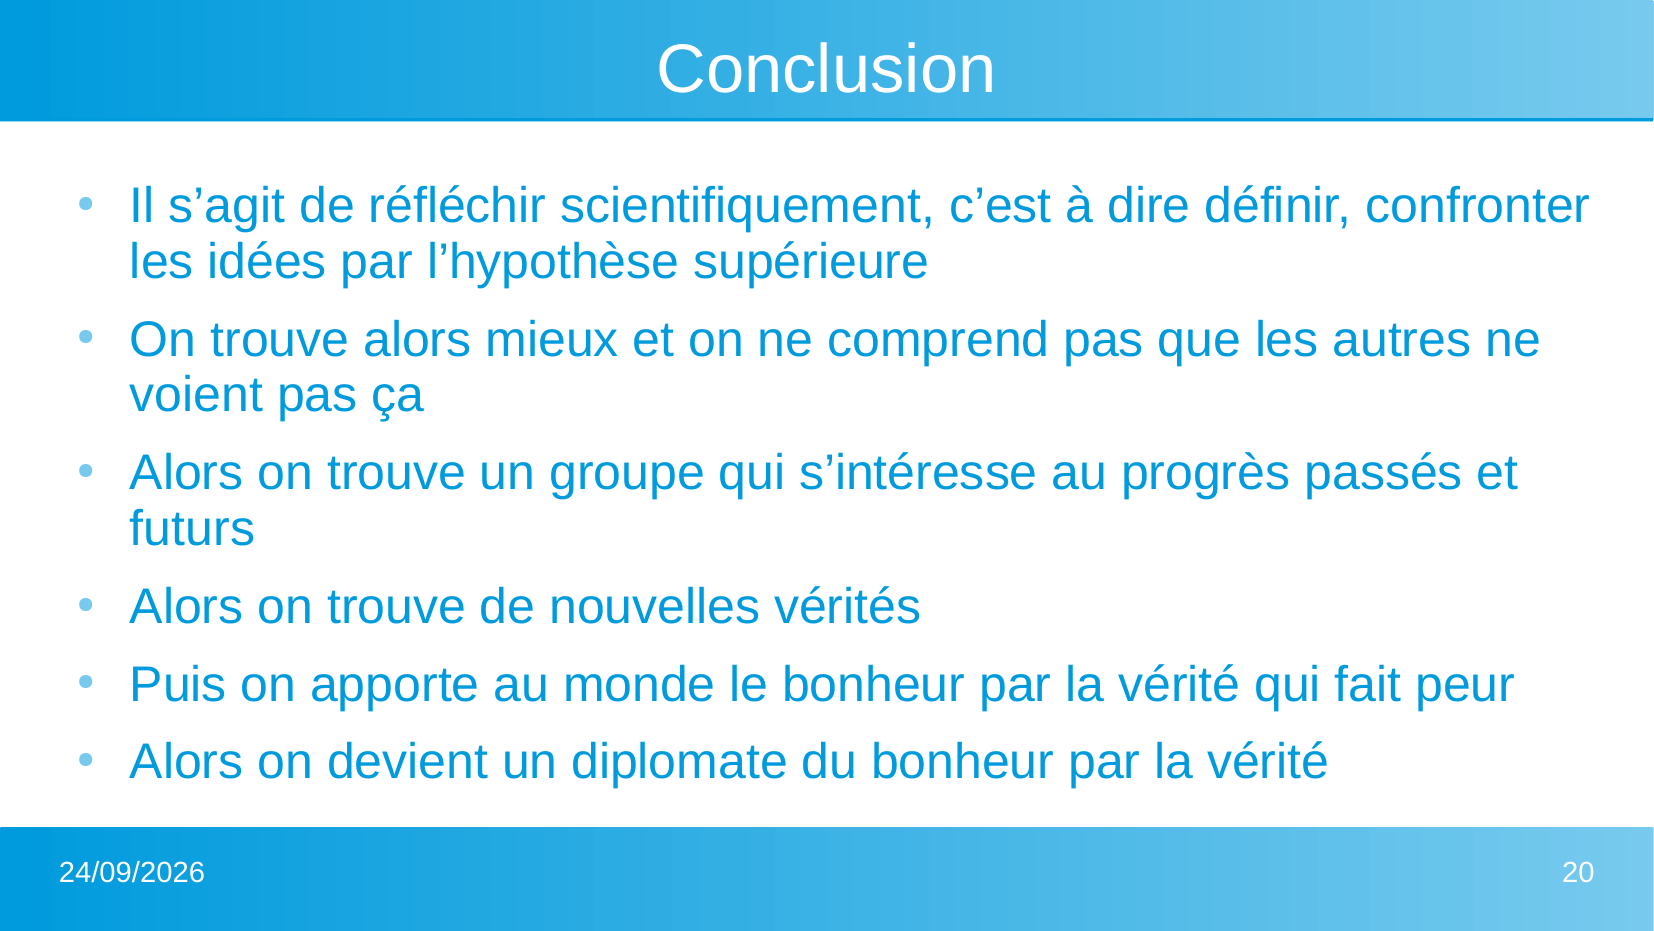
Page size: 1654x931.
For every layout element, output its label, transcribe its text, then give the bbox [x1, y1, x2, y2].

list Il s’agit de réfléchir scientifiquement, c’est à dire définir, confronter les idées par l’hypothèse supérieure On trouve alors mieux et on ne comprend pas que les autres ne voient pas ça Alors on trouve un groupe qui s’intéresse au progrès passés et futurs Alors on trouve de nouvelles vérités Puis on apporte au monde le bonheur par la vérité qui fait peur Alors on devient un diplomate du bonheur par la vérité [59, 177, 1595, 768]
title Conclusion [59, 29, 1595, 108]
